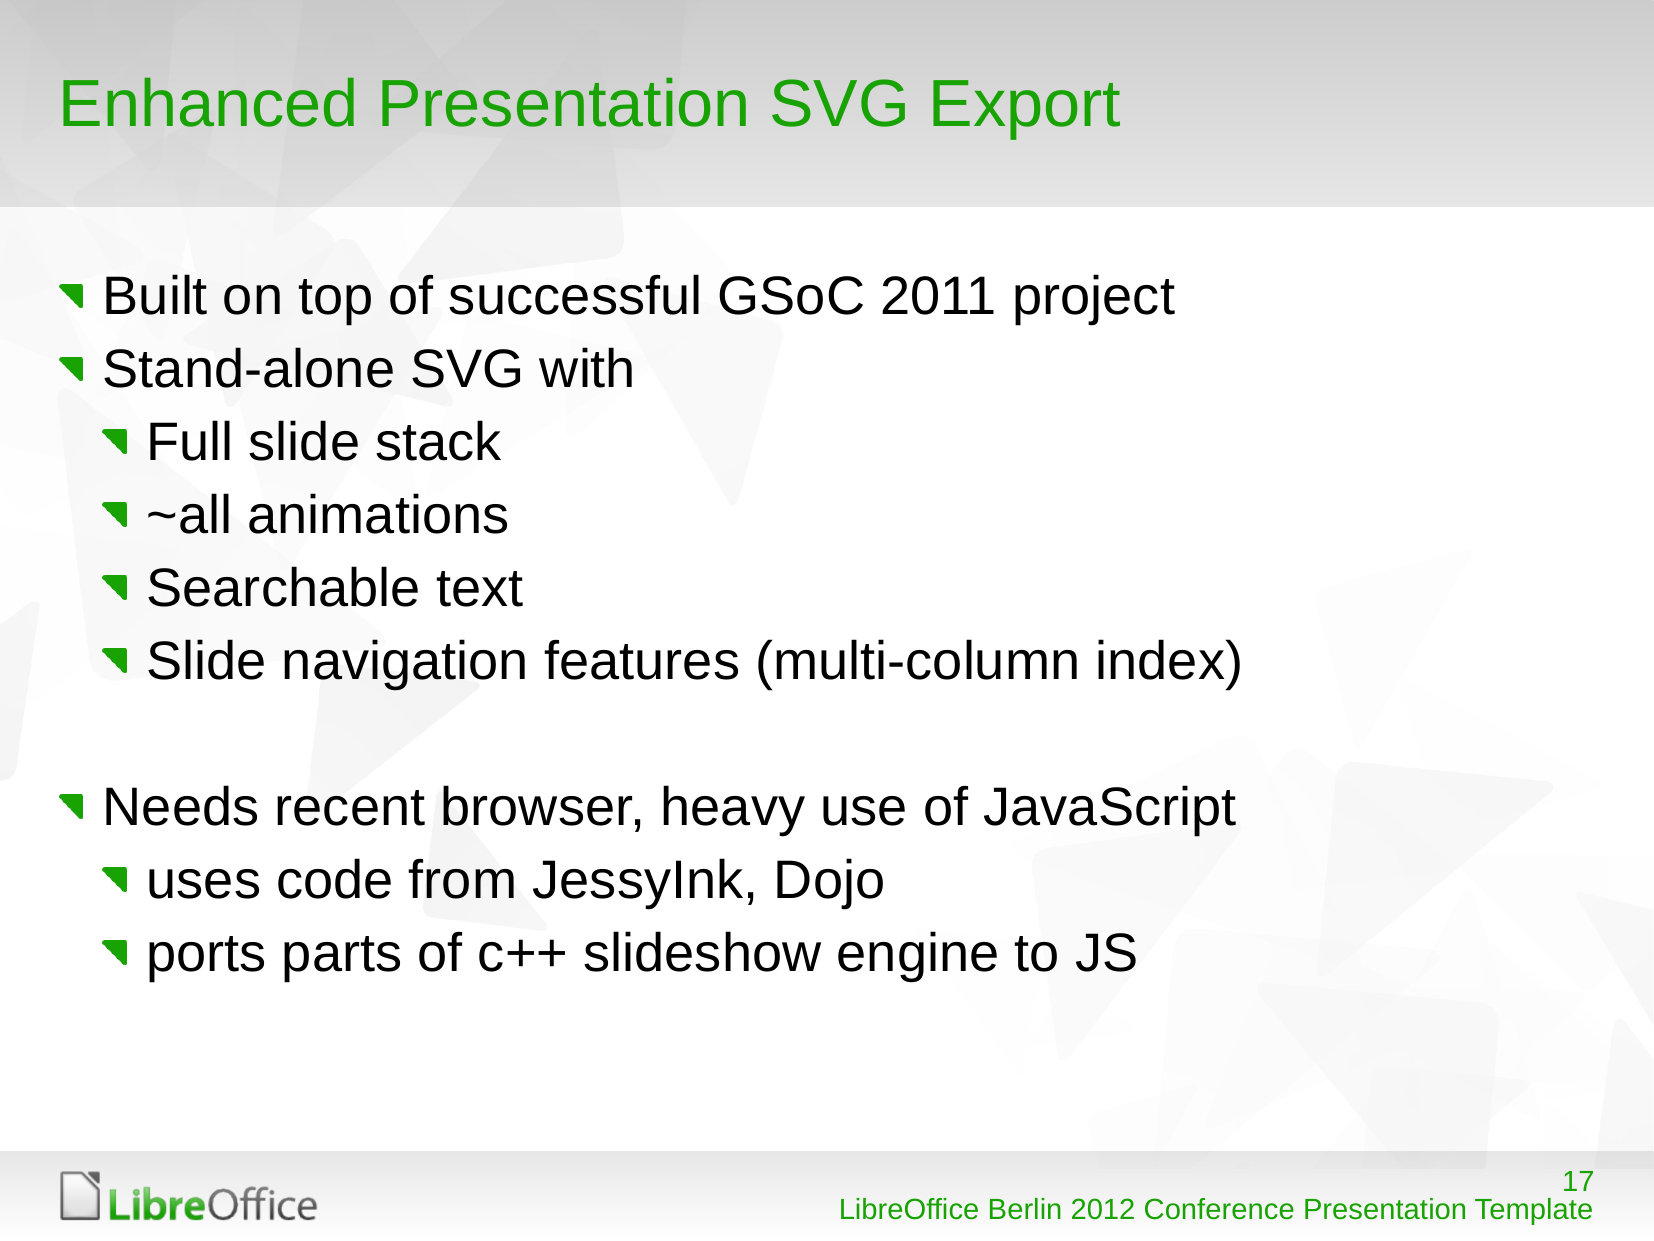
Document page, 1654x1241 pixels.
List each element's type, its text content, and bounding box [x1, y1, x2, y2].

list Built on top of successful GSoC 2011 project Stand-alone SVG with Full slide stack ~all animations Searchable text Slide navigation features (multi-column index) Needs recent browser, heavy use of JavaScript uses code from JessyInk, Dojo ports parts of c++ slideshow engine to JS [59, 265, 1595, 1114]
picture [915, 548, 1654, 1169]
picture [0, 0, 783, 931]
picture [41, 1152, 337, 1240]
title Enhanced Presentation SVG Export [59, 29, 1595, 178]
